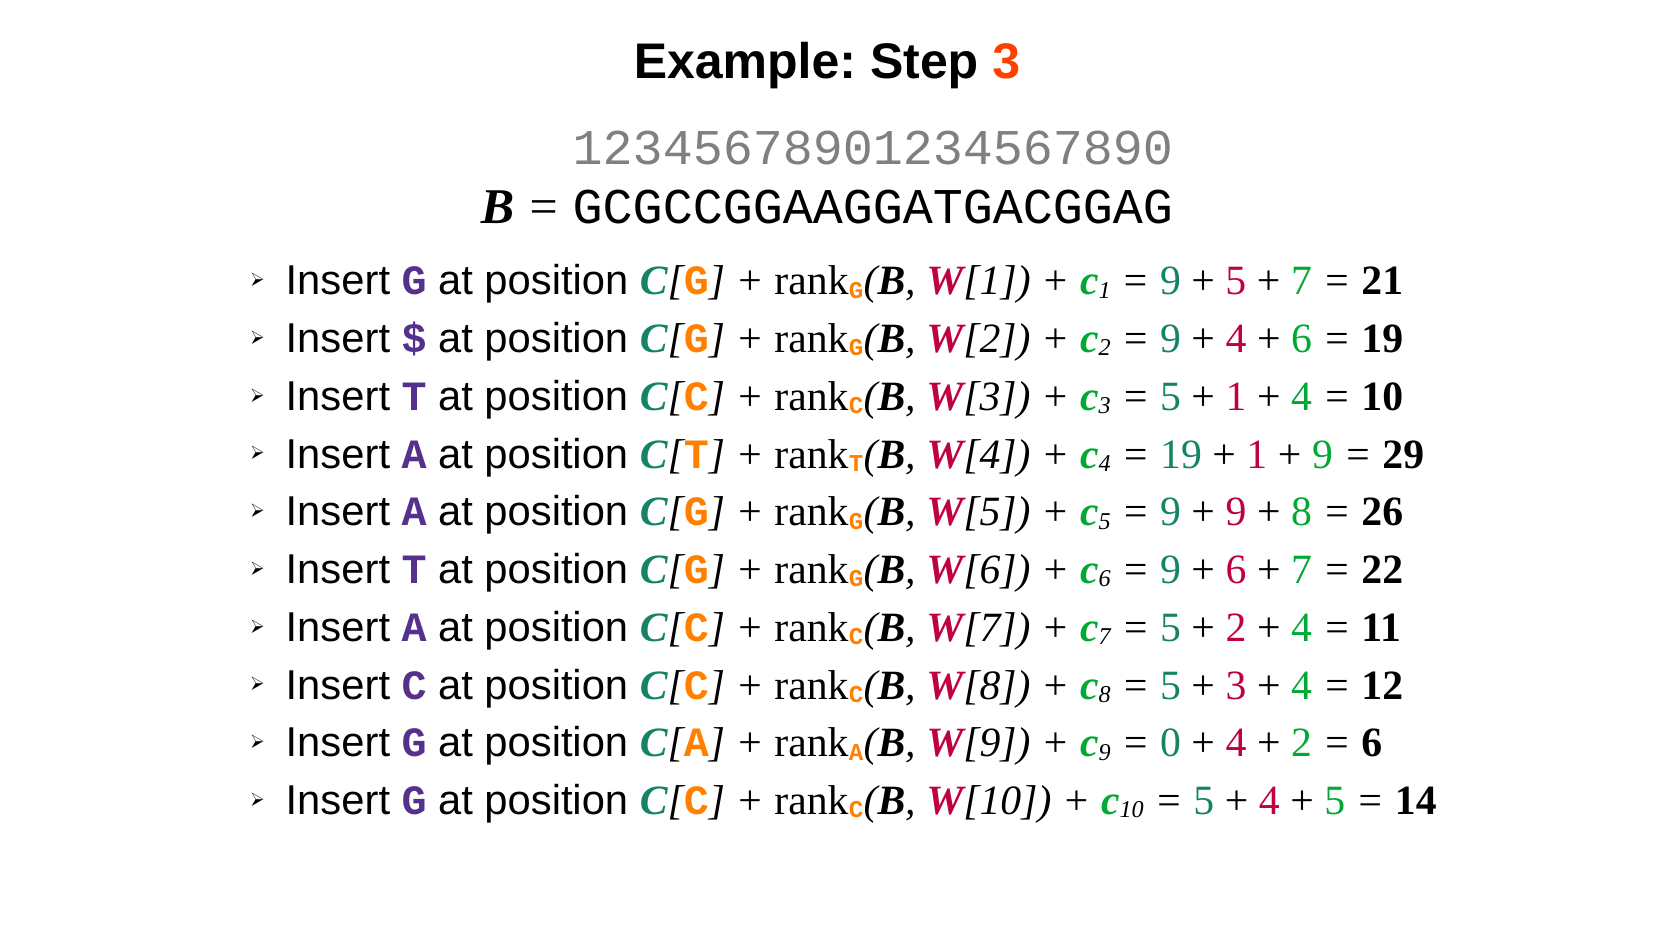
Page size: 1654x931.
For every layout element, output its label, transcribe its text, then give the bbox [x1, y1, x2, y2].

text_box Example: Step 3 [474, 0, 1180, 112]
text_box Insert G at position C[G] + rankG(B, W[1]) + c1 = 9 + 5 + 7 = 21 Insert $ at position C[G] + rankG(B, W[2]) + c2 = 9 + 4 + 6 = 19 Insert T at position C[C] + rankC(B, W[3]) + c3 = 5 + 1 + 4 = 10 Insert A at position C[T] + rankT(B, W[4]) + c4 = 19 + 1 + 9 = 29 Insert A at position C[G] + rankG(B, W[5]) + c5 = 9 + 9 + 8 = 26 Insert T at position C[G] + rankG(B, W[6]) + c6 = 9 + 6 + 7 = 22 Insert A at position C[C] + rankC(B, W[7]) + c7 = 5 + 2 + 4 = 11 Insert C at position C[C] + rankC(B, W[8]) + c8 = 5 + 3 + 4 = 12 Insert G at position C[A] + rankA(B, W[9]) + c9 = 0 + 4 + 2 = 6 Insert G at position C[C] + rankC(B, W[10]) + c10 = 5 + 4 + 5 = 14 [235, 247, 1452, 835]
text_box B = 12345678901234567890 B = GCGCCGGAAGGATGACGGAG [0, 112, 1654, 247]
